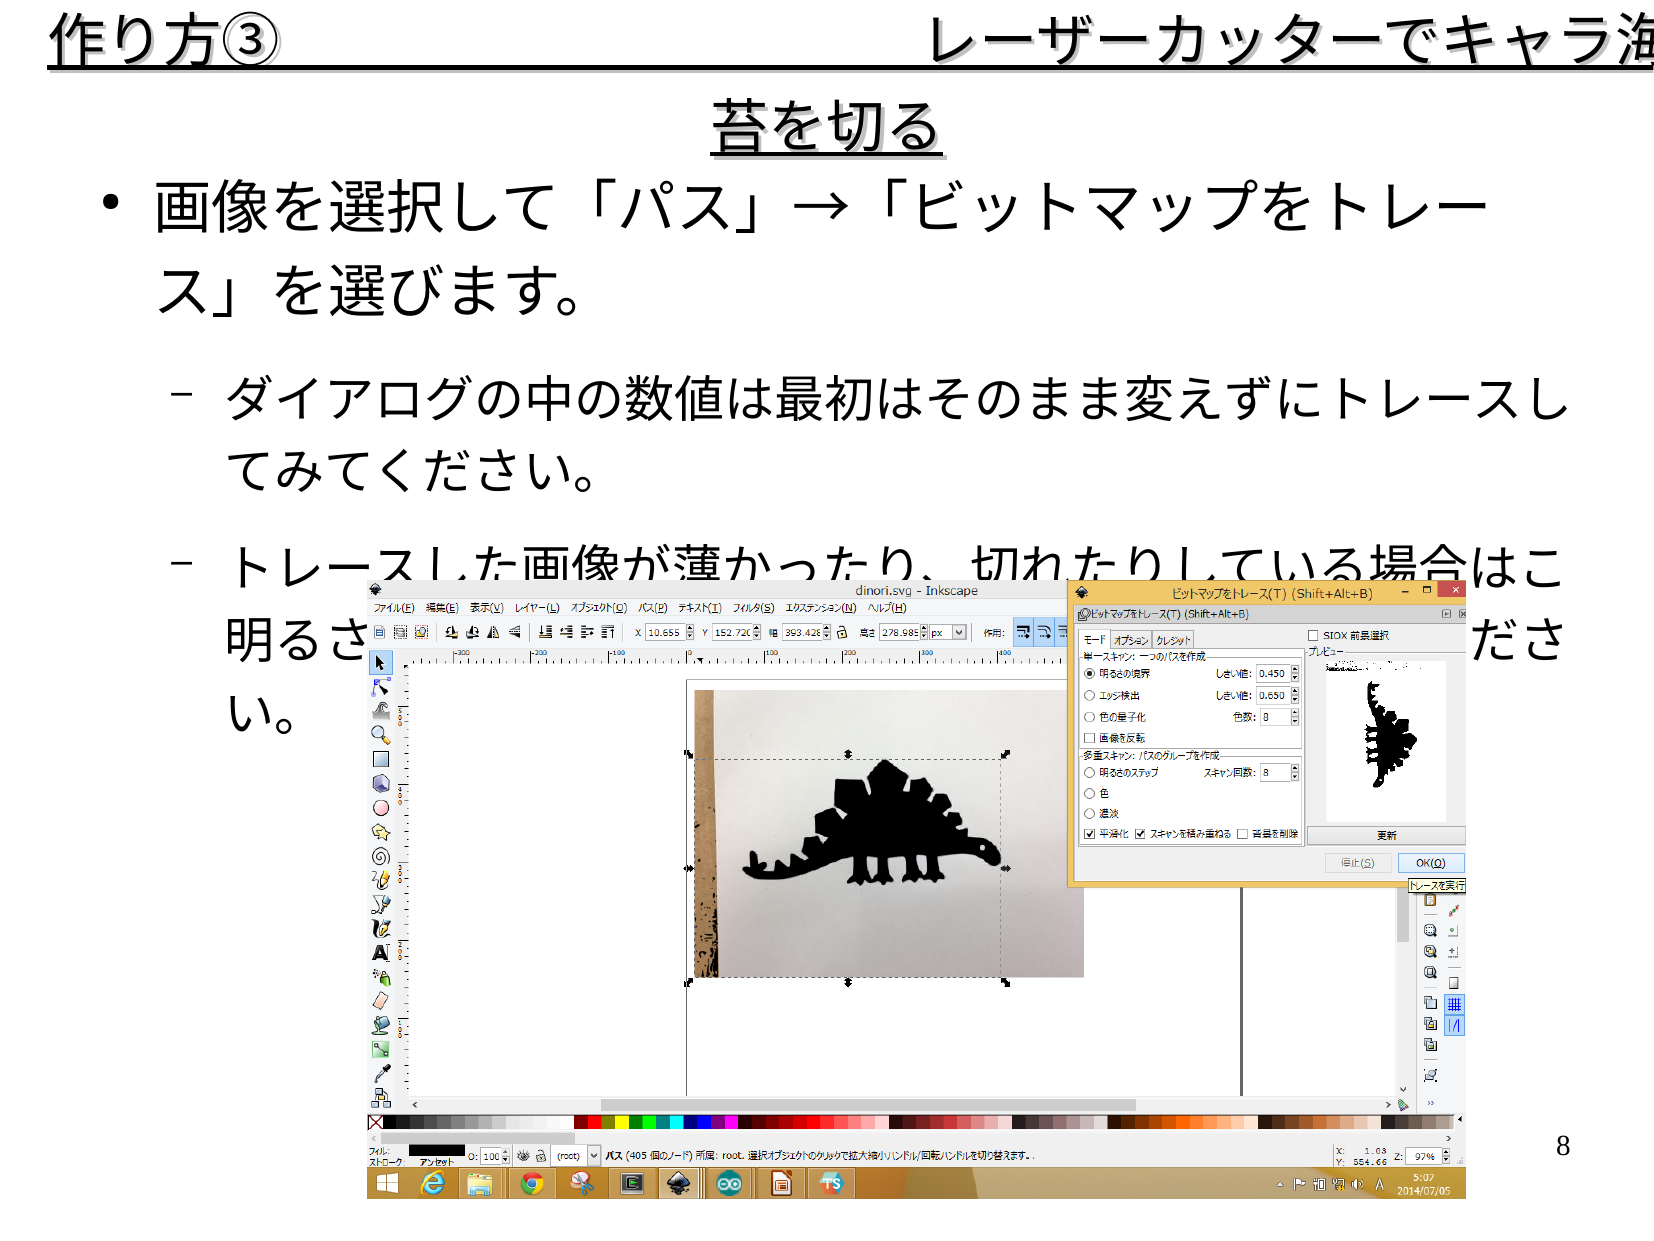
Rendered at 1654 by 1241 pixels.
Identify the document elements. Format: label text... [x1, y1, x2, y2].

list 画像を選択して「パス」→「ビットマップをトレース」を選びます。 ダイアログの中の数値は最初はそのまま変えずにトレースしてみてください。 トレースした画像が薄かったり、切れたりしている場合はこ明るさの境界やエッジ検出の値を変えて調節してみてください。 [82, 178, 1571, 881]
picture [367, 580, 1466, 1199]
title 作り方③ レーザーカッターでキャラ海苔を切る [0, 0, 1654, 178]
